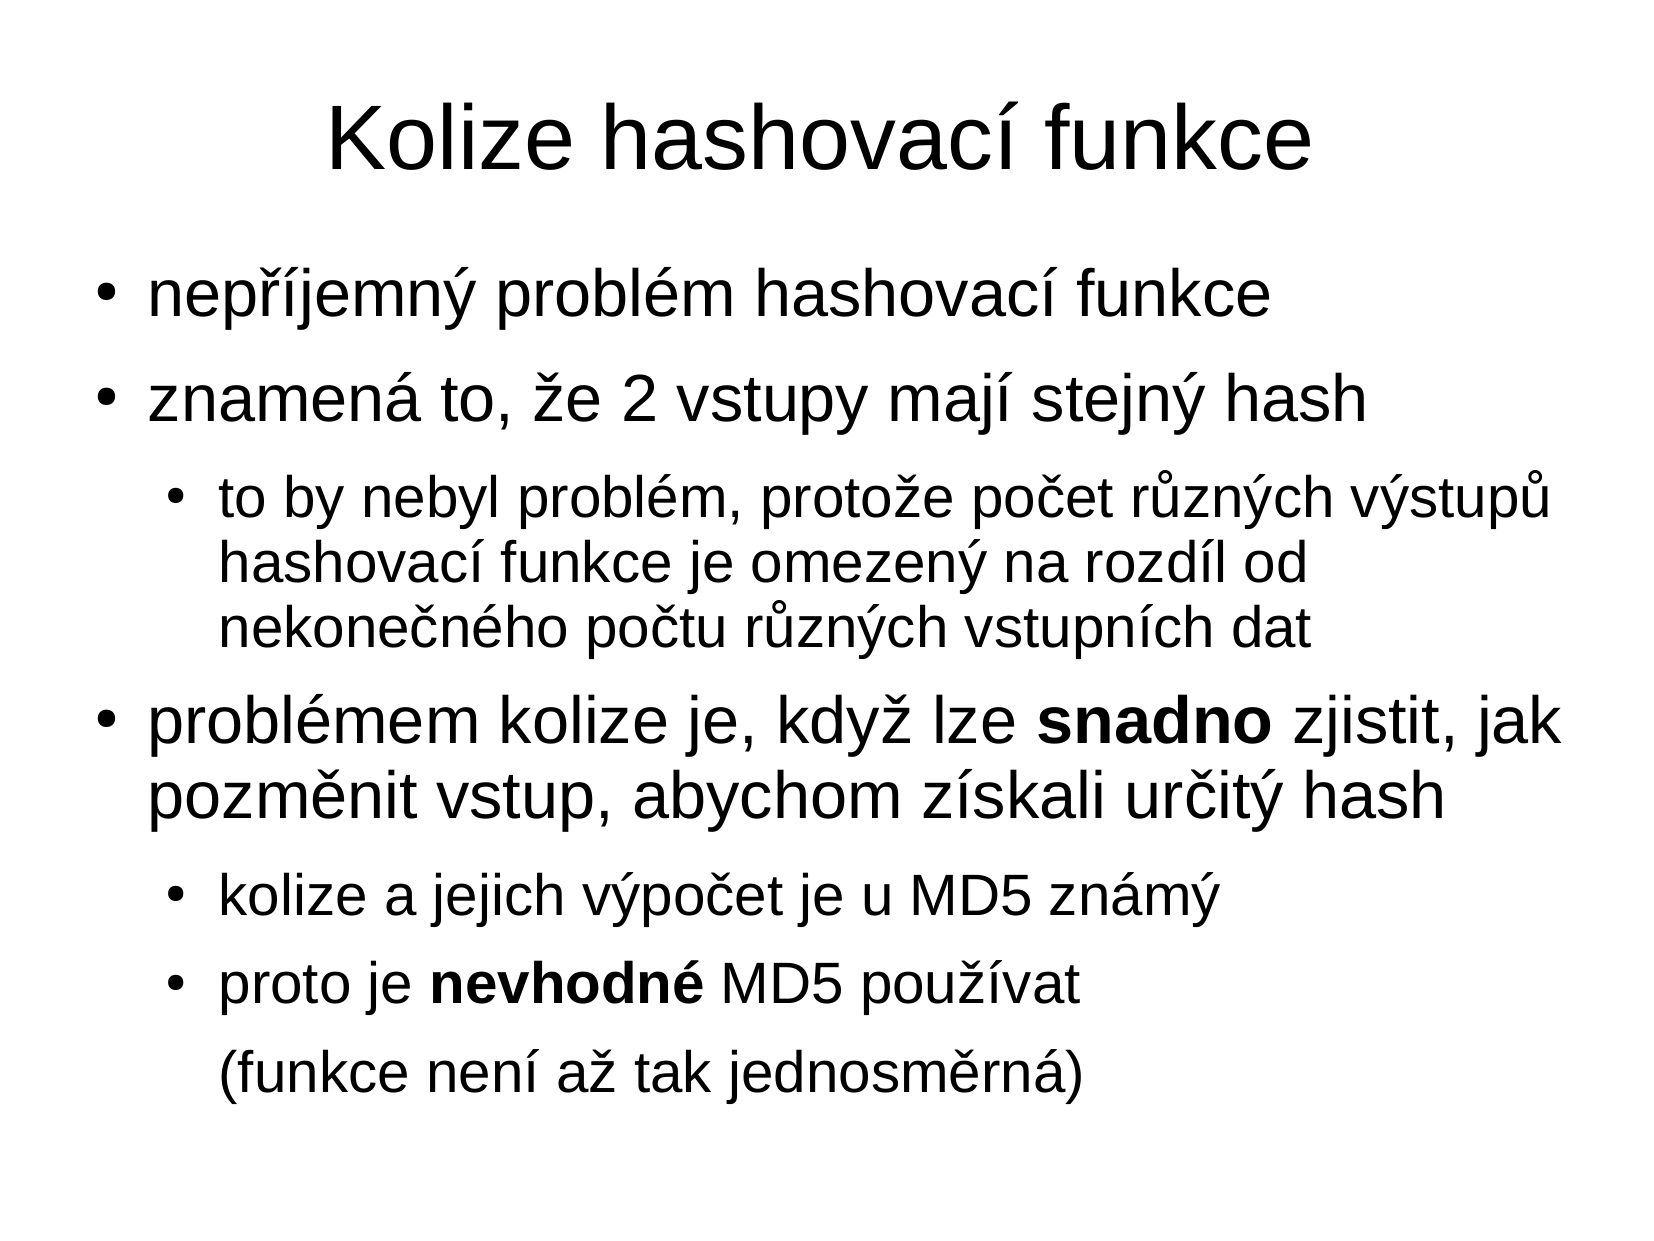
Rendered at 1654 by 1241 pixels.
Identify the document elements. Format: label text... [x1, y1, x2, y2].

list nepříjemný problém hashovací funkce znamená to, že 2 vstupy mají stejný hash to by nebyl problém, protože počet různých výstupů hashovací funkce je omezený na rozdíl od nekonečného počtu různých vstupních dat problémem kolize je, když lze snadno zjistit, jak pozměnit vstup, abychom získali určitý hash kolize a jejich výpočet je u MD5 známý proto je nevhodné MD5 používat (funkce není až tak jednosměrná) [76, 256, 1565, 1106]
title Kolize hashovací funkce [76, 41, 1565, 234]
